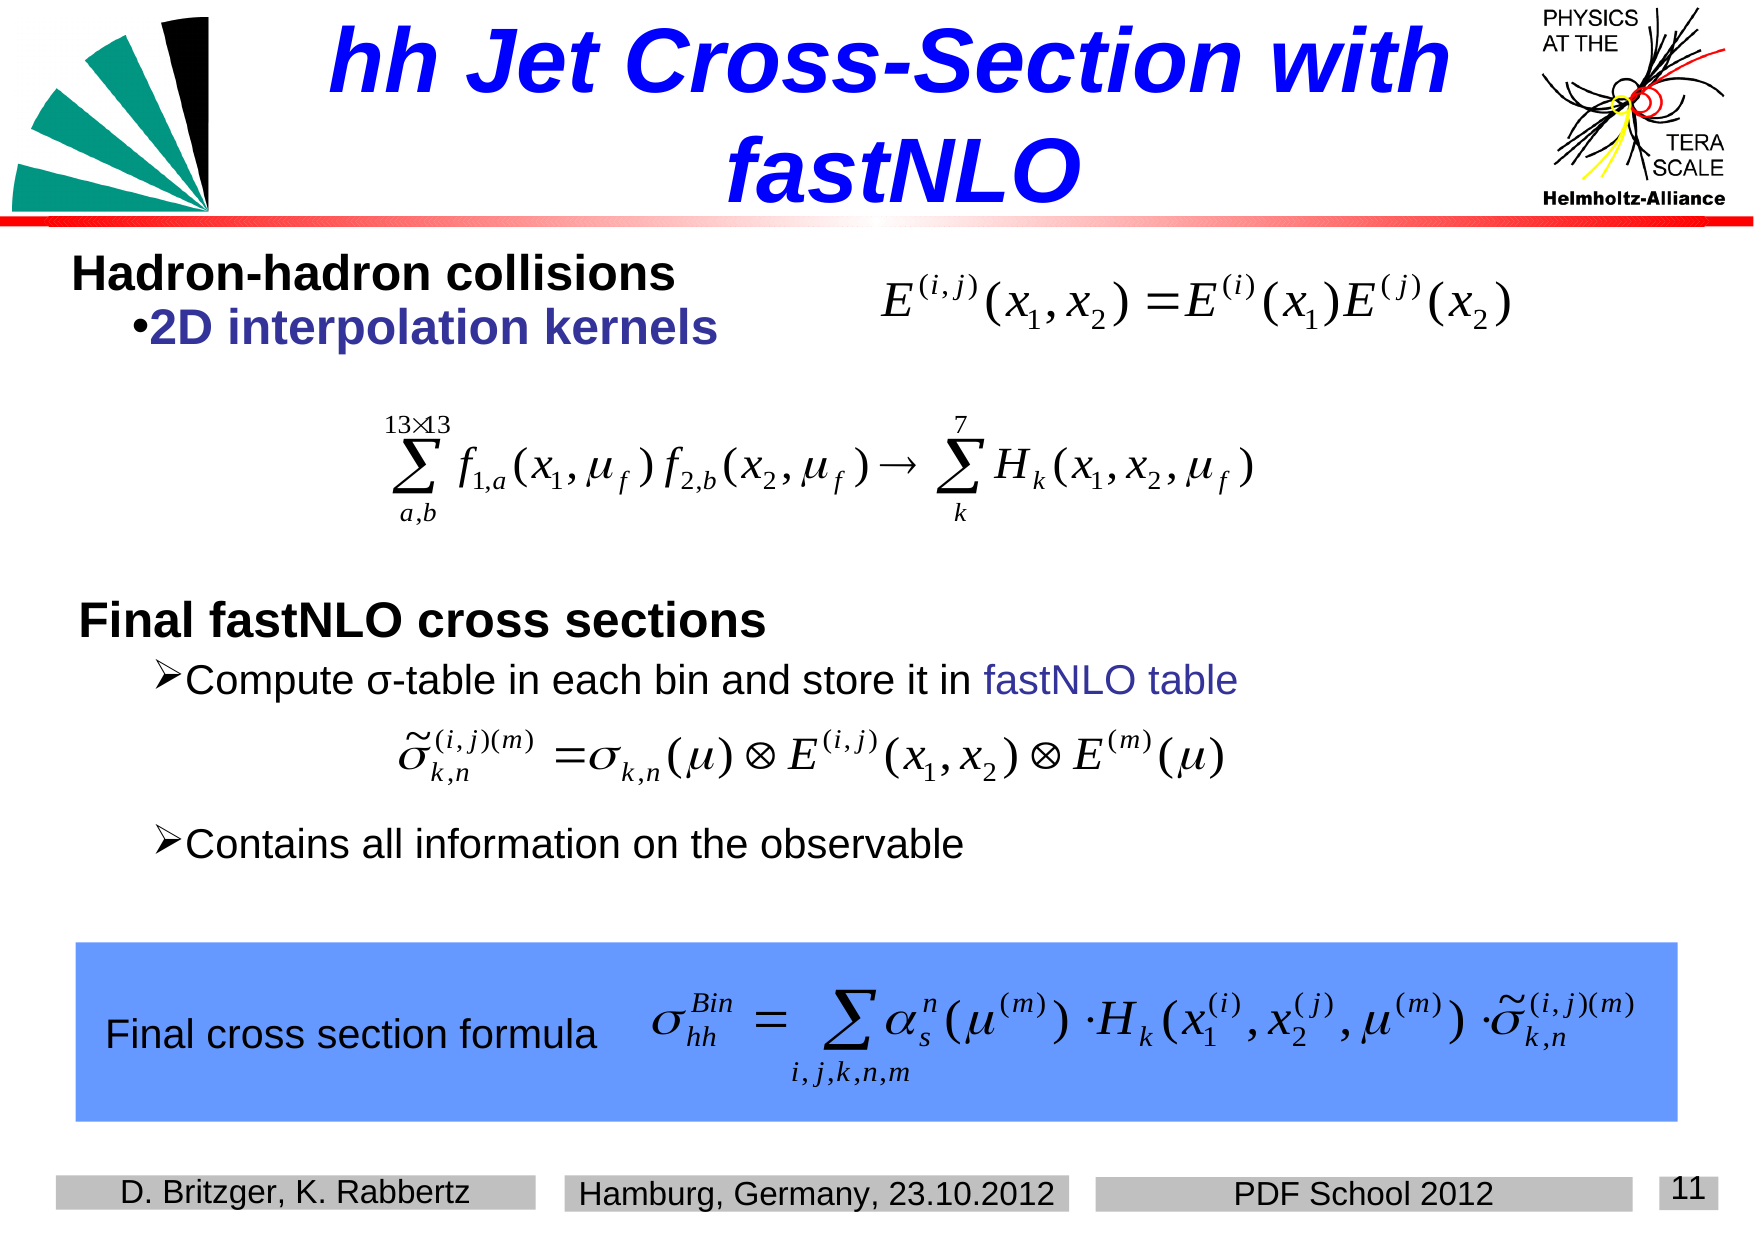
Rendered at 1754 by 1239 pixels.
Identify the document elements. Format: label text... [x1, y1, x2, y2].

chart [379, 404, 1263, 535]
text_box Final cross section formula [75, 942, 1678, 1122]
text_box Final fastNLO cross sections Compute σ-table in each bin and store it in fastNLO table Contains all information on the observable [49, 584, 1628, 942]
chart [871, 262, 1521, 338]
text_box Hadron-hadron collisions 2D interpolation kernels [42, 247, 751, 369]
chart [391, 719, 1232, 797]
picture [1530, 0, 1742, 216]
title hh Jet Cross-Section with fastNLO [219, 0, 1530, 229]
picture [12, 17, 209, 214]
chart [644, 981, 1650, 1096]
